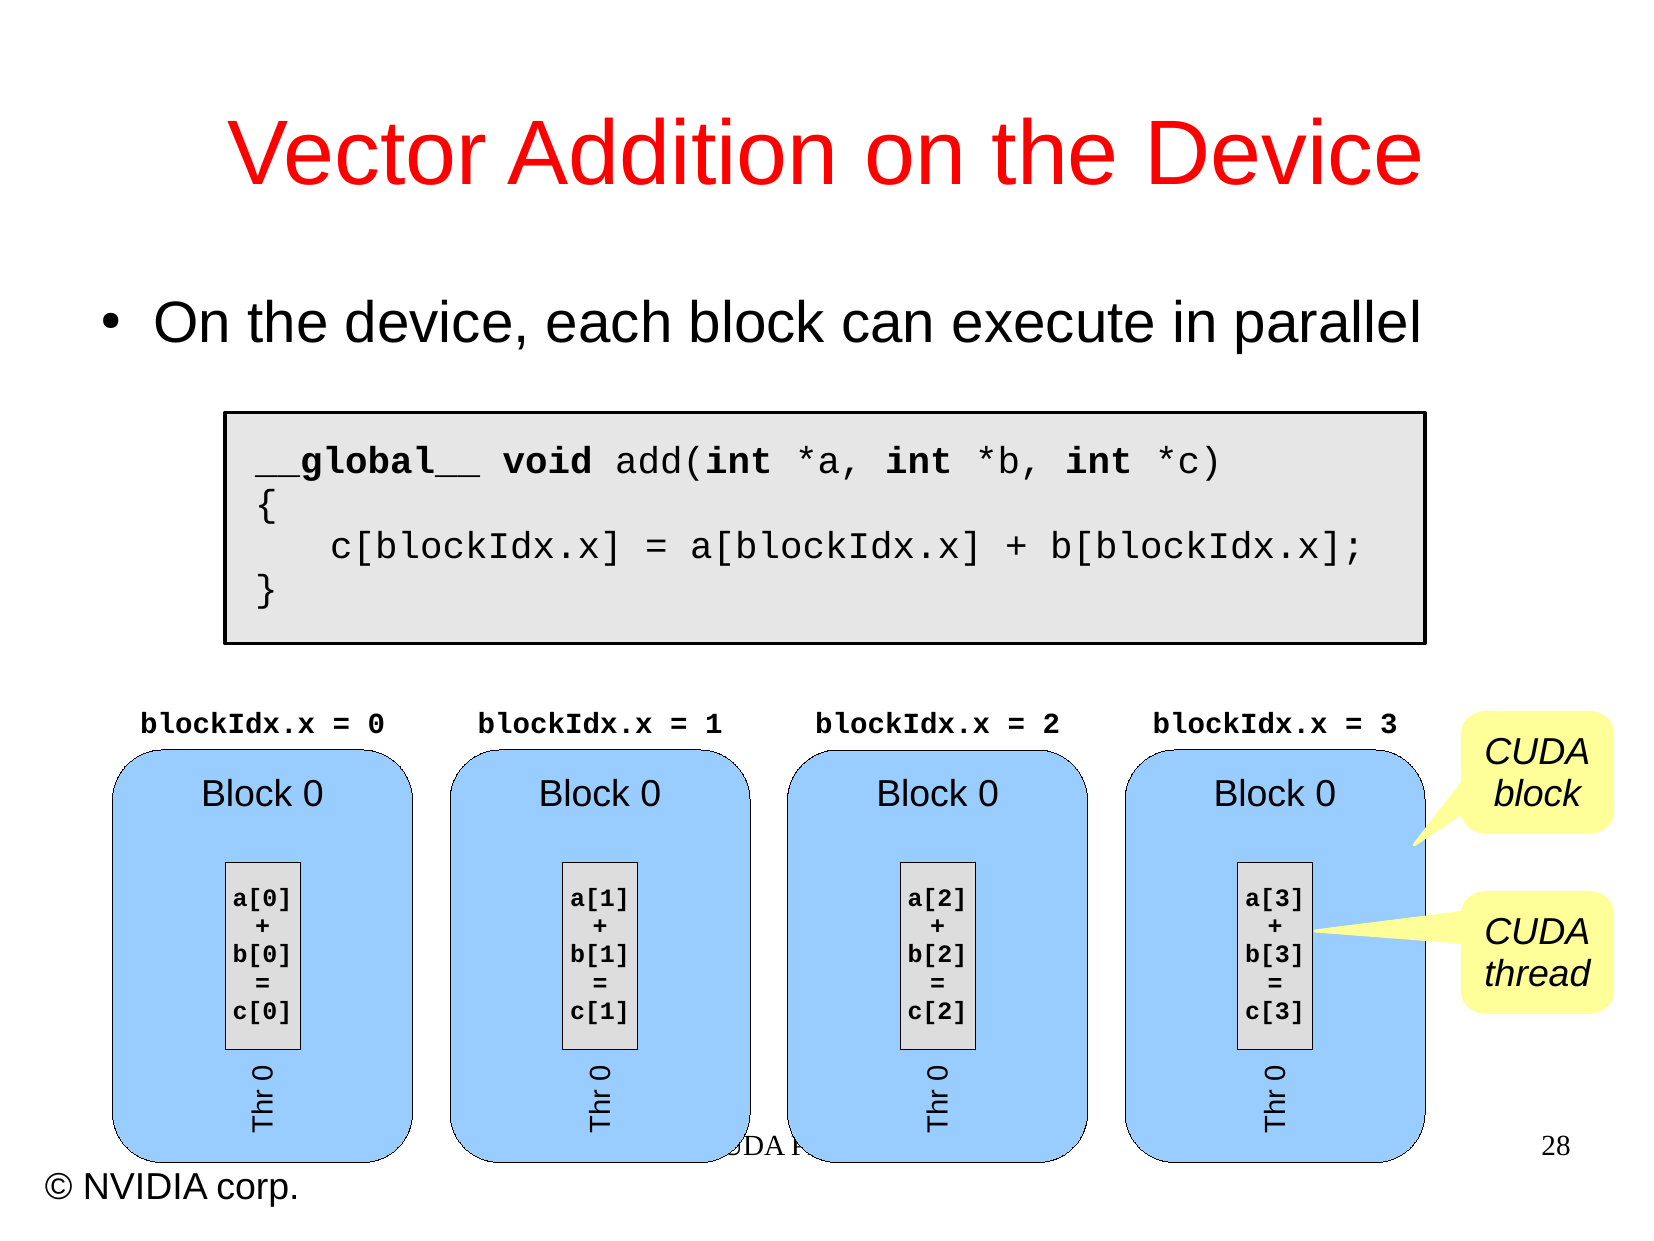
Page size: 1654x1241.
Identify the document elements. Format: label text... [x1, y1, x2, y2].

text_box a[0] + b[0] = c[0] [225, 862, 301, 1050]
text_box Block 0 [112, 1109, 413, 1163]
list On the device, each block can execute in parallel [82, 290, 1571, 1109]
text_box Thr 0 [1237, 1050, 1313, 1148]
text_box blockIdx.x = 3 [1125, 701, 1426, 751]
text_box blockIdx.x = 1 [450, 701, 751, 751]
text_box Thr 0 [562, 1050, 638, 1148]
text_box a[2] + b[2] = c[2] [900, 862, 976, 1050]
text_box __global__ void add(int *a, int *b, int *c) { c[blockIdx.x] = a[blockIdx.x] + b[blockIdx.x]; } [225, 412, 1426, 644]
text_box CUDA block [1414, 712, 1613, 845]
text_box Block 0 [1125, 1109, 1426, 1163]
text_box CUDA thread [1315, 892, 1613, 1013]
text_box Block 0 [450, 1109, 751, 1163]
text_box blockIdx.x = 0 [112, 701, 413, 751]
text_box a[1] + b[1] = c[1] [562, 862, 638, 1050]
text_box a[3] + b[3] = c[3] [1237, 862, 1313, 1050]
text_box Block 0 [787, 1109, 1088, 1163]
text_box Thr 0 [225, 1050, 301, 1148]
text_box © NVIDIA corp. [30, 1158, 331, 1216]
text_box blockIdx.x = 2 [787, 701, 1088, 751]
title Vector Addition on the Device [82, 49, 1571, 257]
text_box Thr 0 [900, 1050, 976, 1148]
